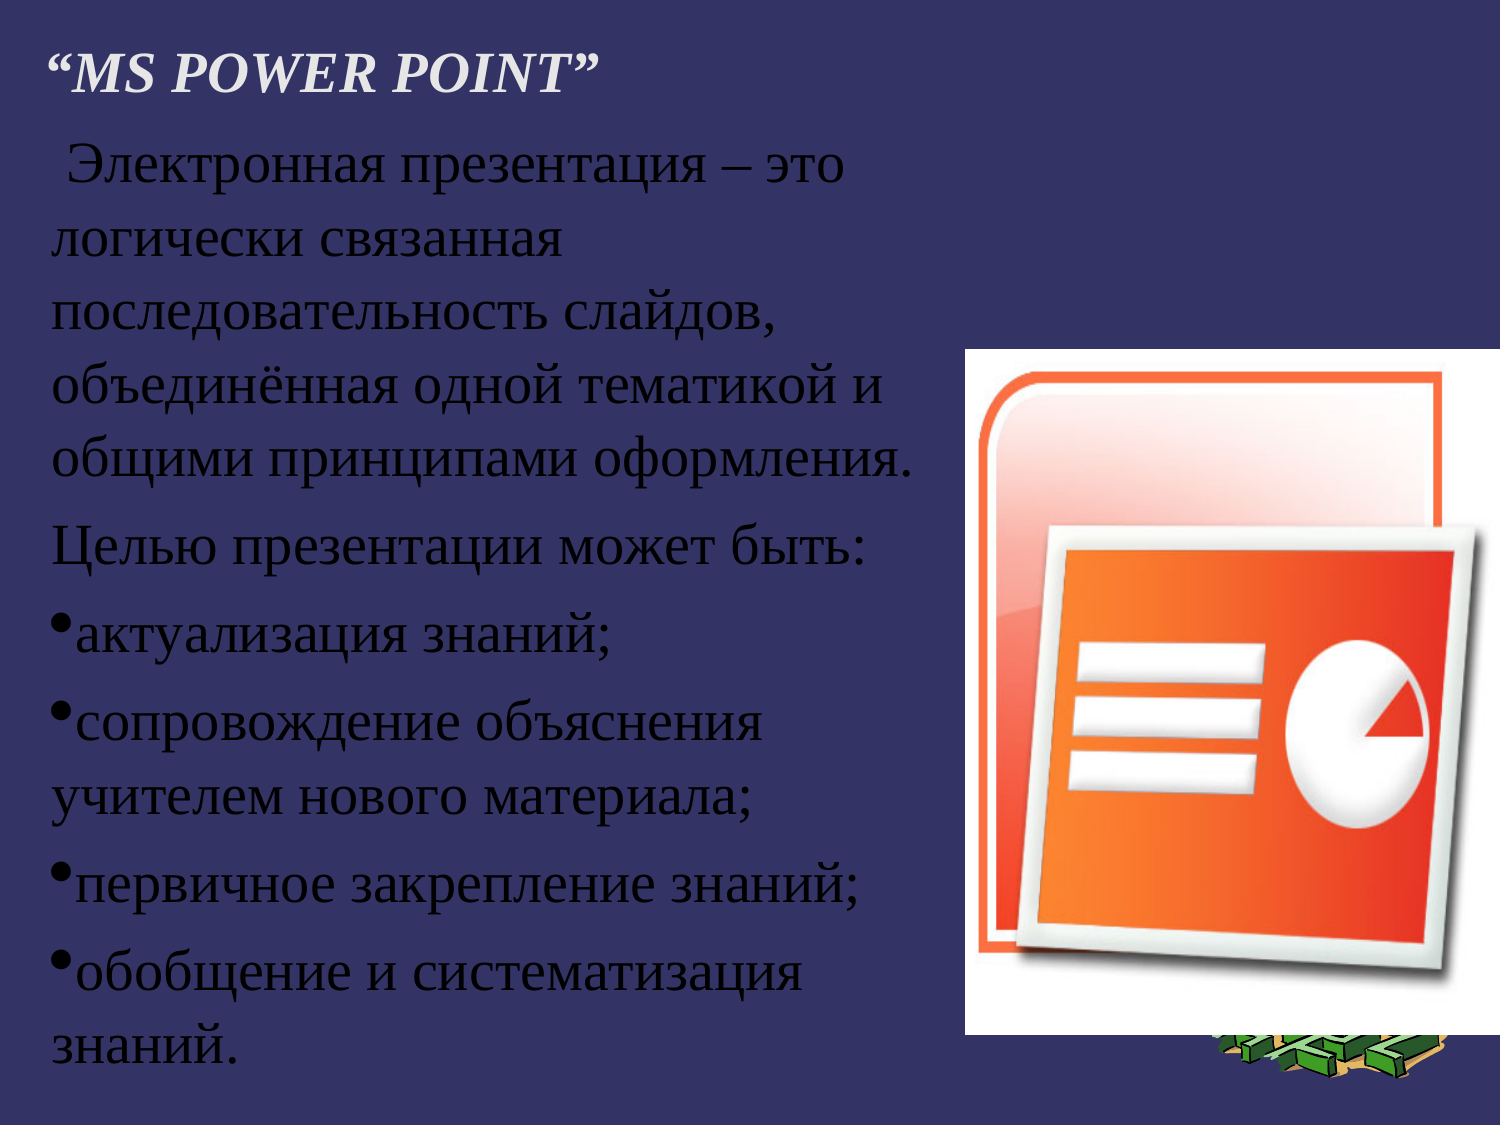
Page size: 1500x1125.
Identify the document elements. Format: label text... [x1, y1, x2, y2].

text_box [965, 350, 1500, 1035]
list Электронная презентация – это логически связанная последовательность слайдов, объединённая одной тематикой и общими принципами оформления. Целью презентации может быть: актуализация знаний; сопровождение объяснения учителем нового материала; первичное закрепление знаний; обобщение и систематизация знаний. [17, 113, 951, 1125]
title “MS POWER POINT” [0, 0, 644, 138]
